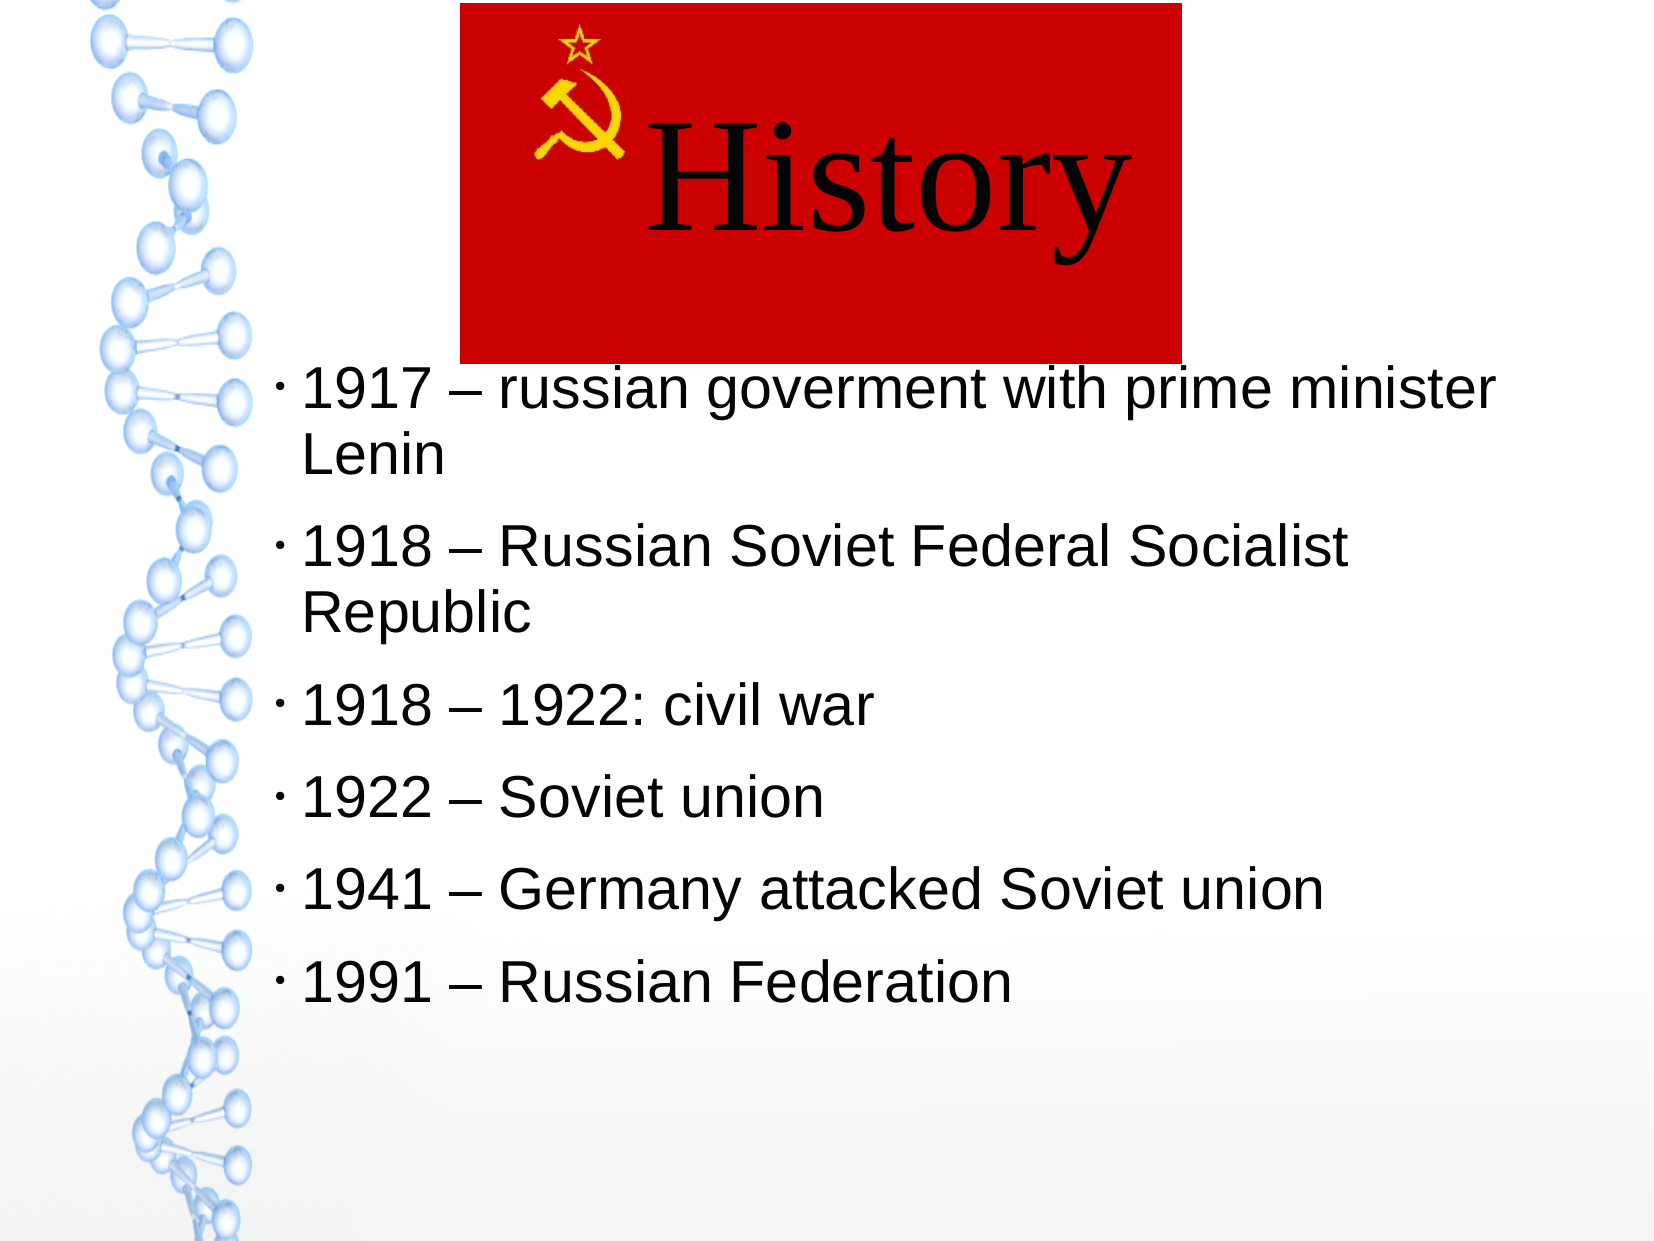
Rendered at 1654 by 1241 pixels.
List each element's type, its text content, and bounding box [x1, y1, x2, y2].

list 1917 – russian goverment with prime minister Lenin 1918 – Russian Soviet Federal Socialist Republic 1918 – 1922: civil war 1922 – Soviet union 1941 – Germany attacked Soviet union 1991 – Russian Federation [265, 354, 1560, 1019]
title History [271, 0, 1506, 267]
picture [0, 0, 1654, 1241]
